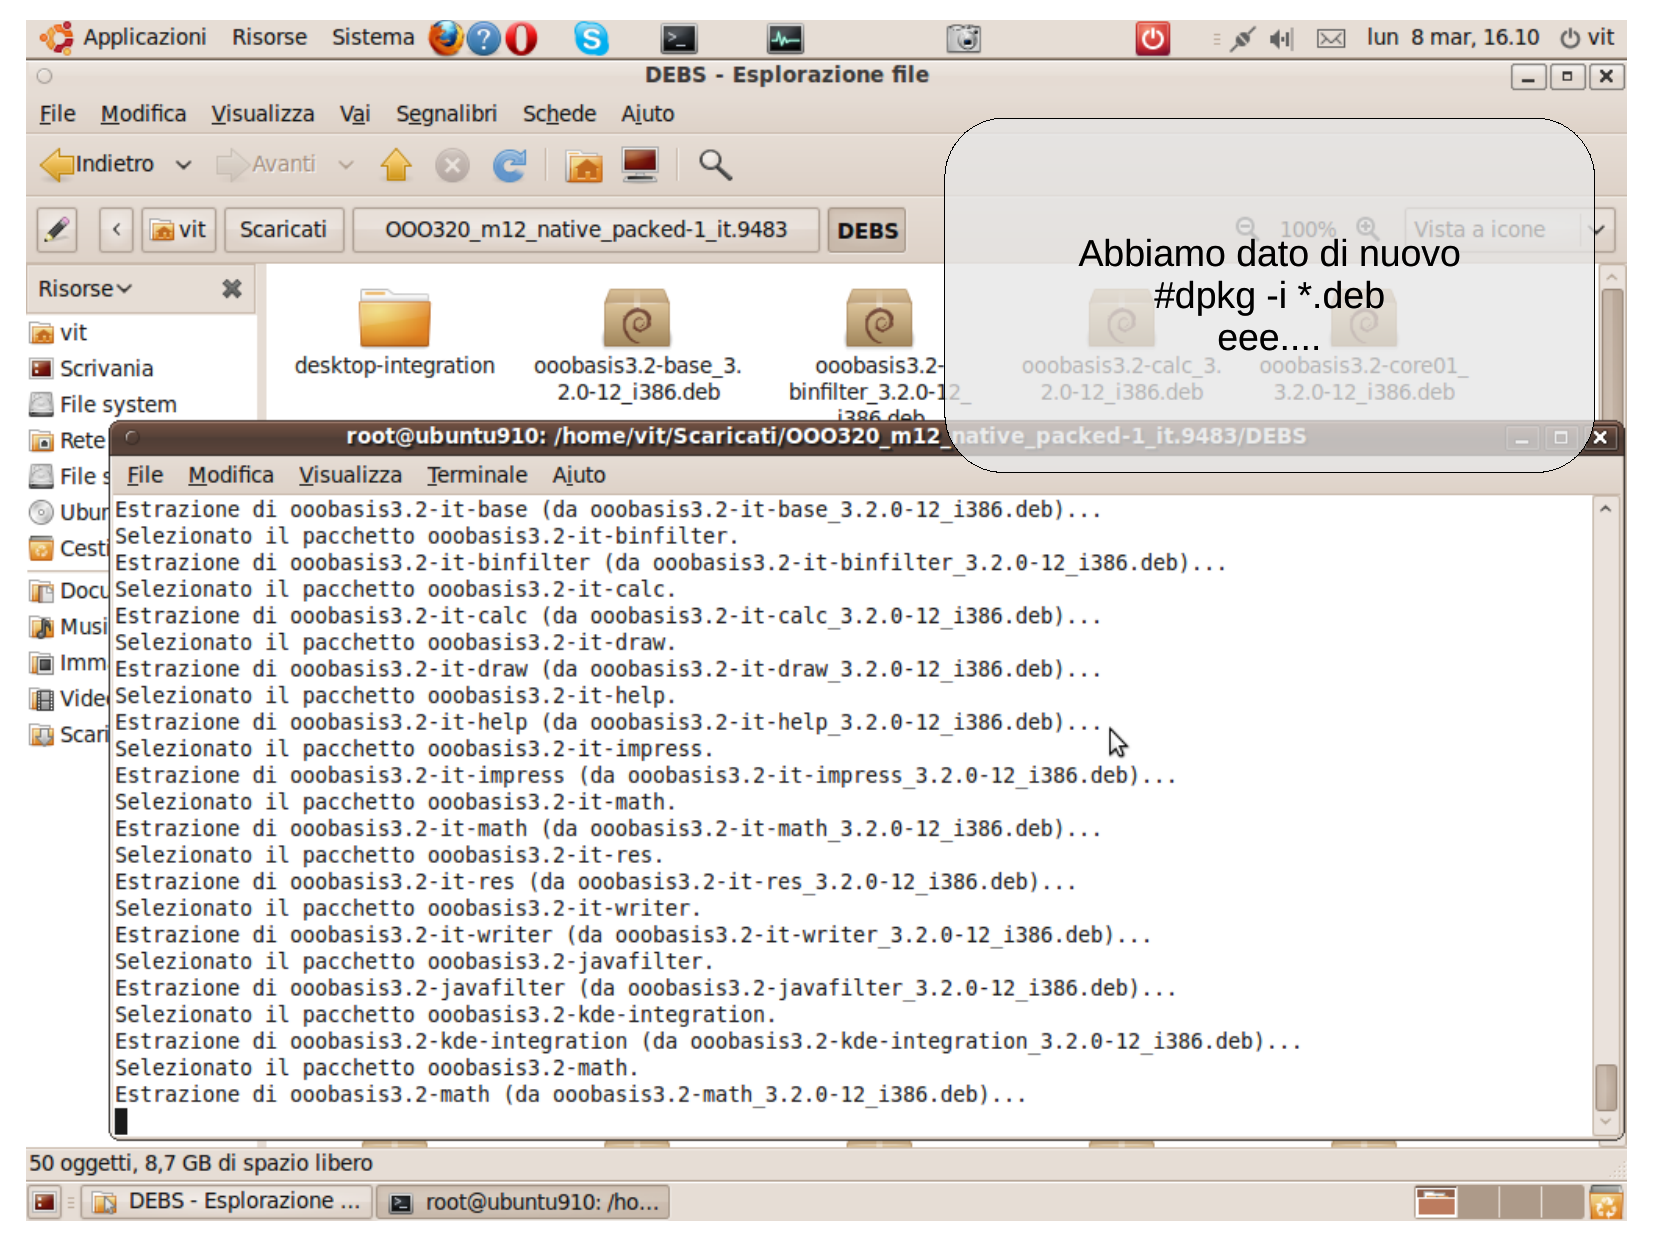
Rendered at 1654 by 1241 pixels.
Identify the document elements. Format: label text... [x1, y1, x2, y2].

text_box Abbiamo dato di nuovo #dpkg -i *.deb eee.... [944, 118, 1595, 473]
picture [0, 0, 1654, 1241]
